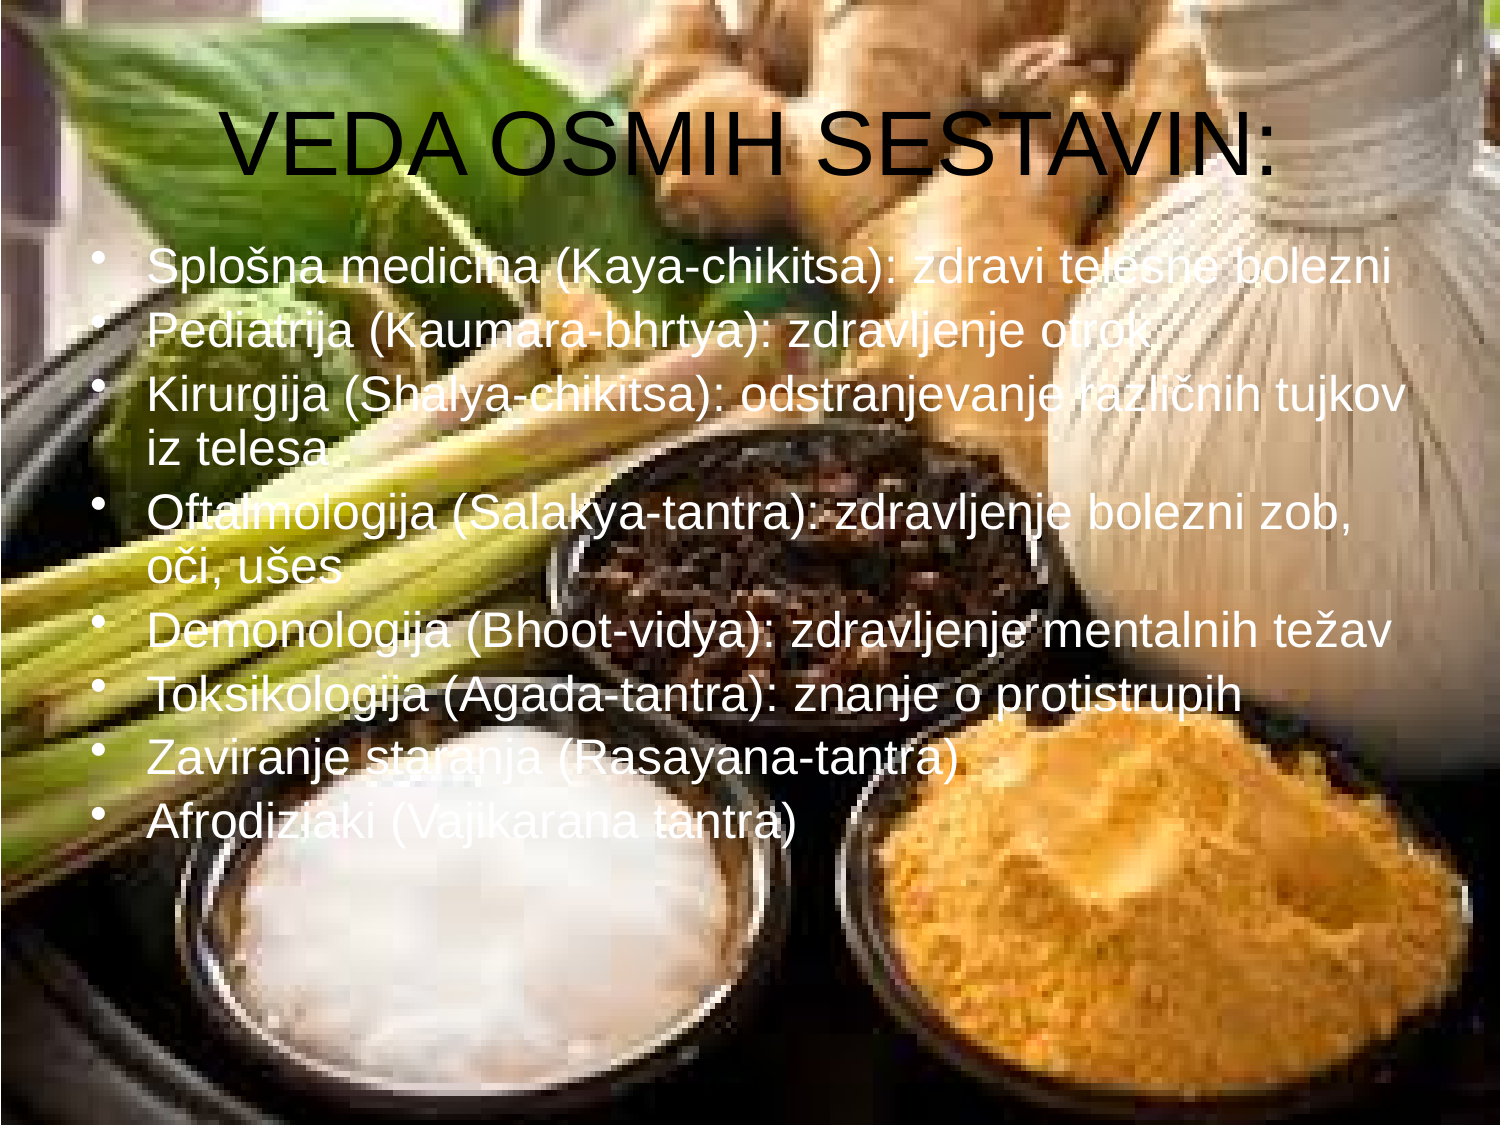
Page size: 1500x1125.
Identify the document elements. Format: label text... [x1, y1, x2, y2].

list Splošna medicina (Kaya-chikitsa): zdravi telesne bolezni Pediatrija (Kaumara-bhrtya): zdravljenje otrok Kirurgija (Shalya-chikitsa): odstranjevanje različnih tujkov iz telesa Oftalmologija (Salakya-tantra): zdravljenje bolezni zob, oči, ušes Demonologija (Bhoot-vidya): zdravljenje mentalnih težav Toksikologija (Agada-tantra): znanje o protistrupih Zaviranje staranja (Rasayana-tantra) Afrodiziaki (Vajikarana tantra) [75, 232, 1425, 975]
title VEDA OSMIH SESTAVIN: [75, 45, 1425, 232]
picture [1, 0, 1500, 1125]
